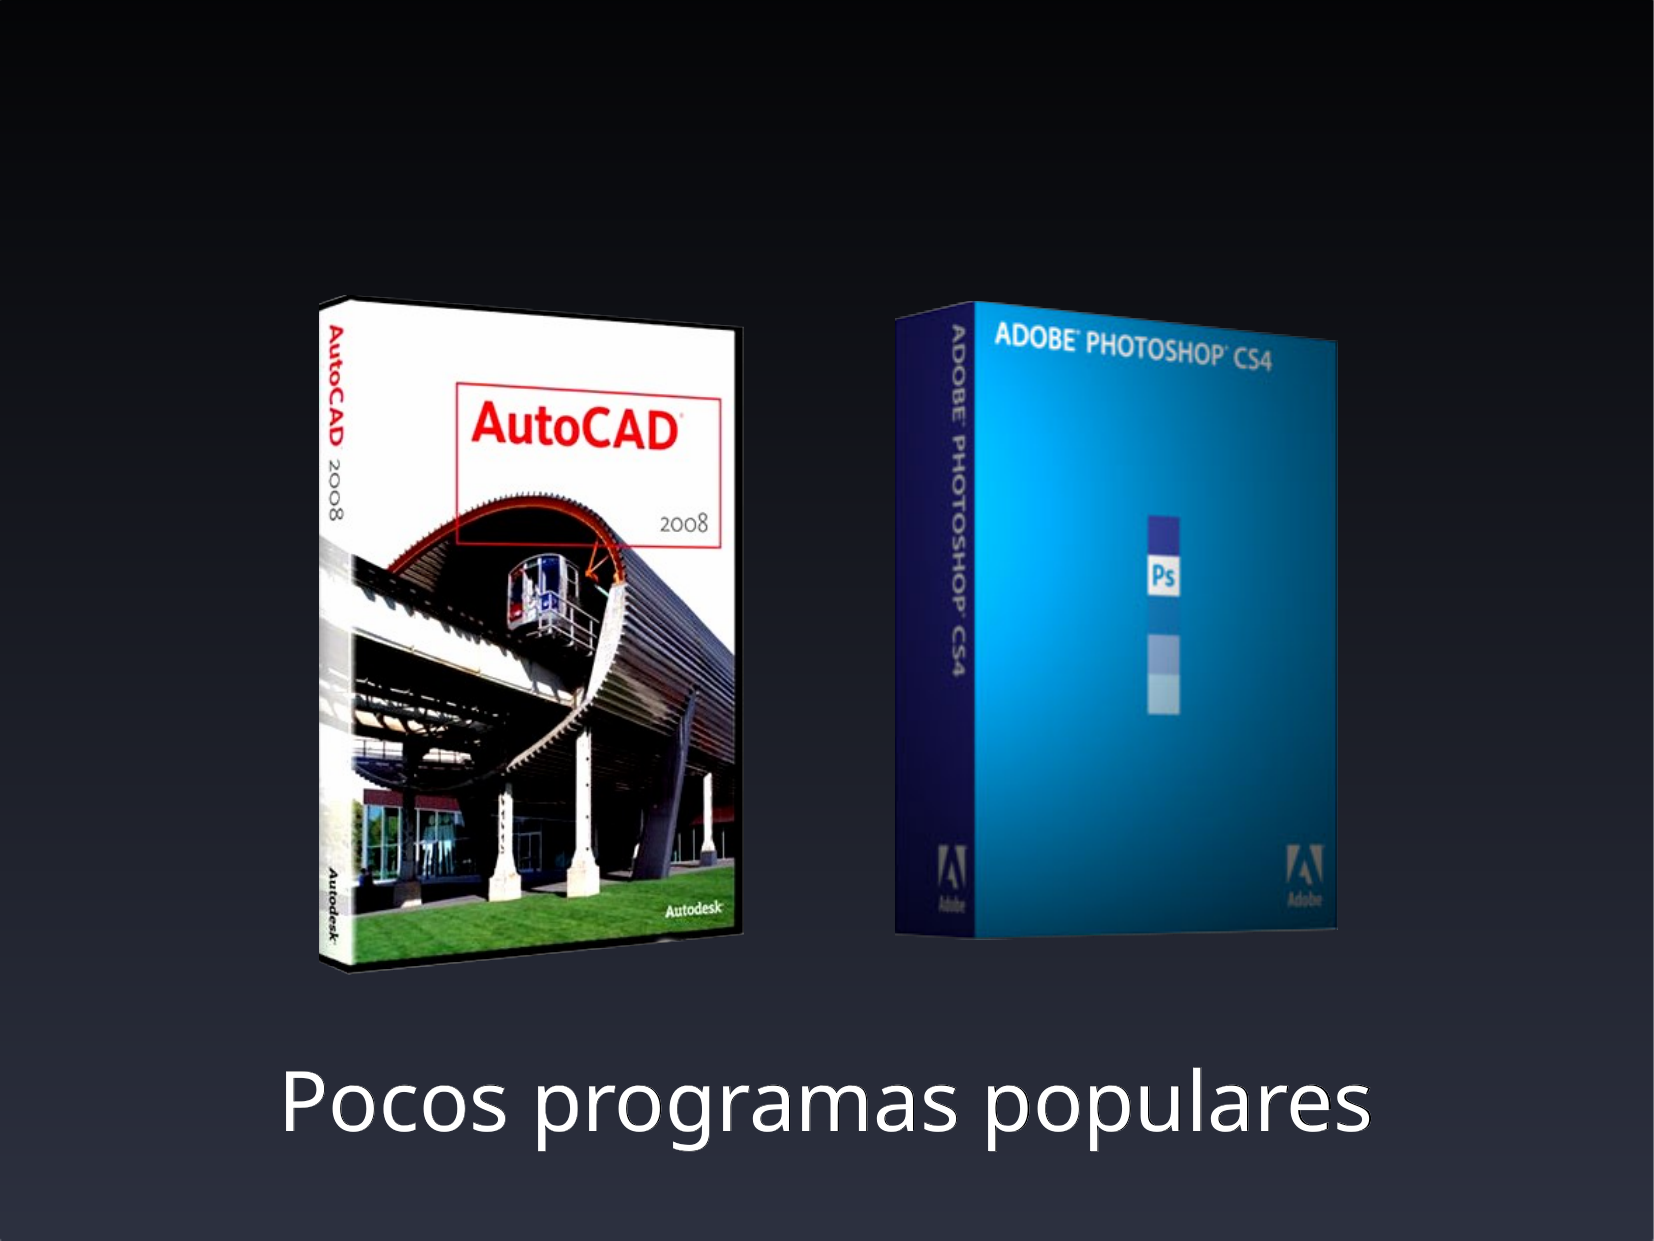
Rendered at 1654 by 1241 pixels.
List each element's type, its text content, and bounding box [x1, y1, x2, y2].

picture [0, 0, 1654, 1241]
text_box Pocos programas populares [206, 1034, 1447, 1145]
